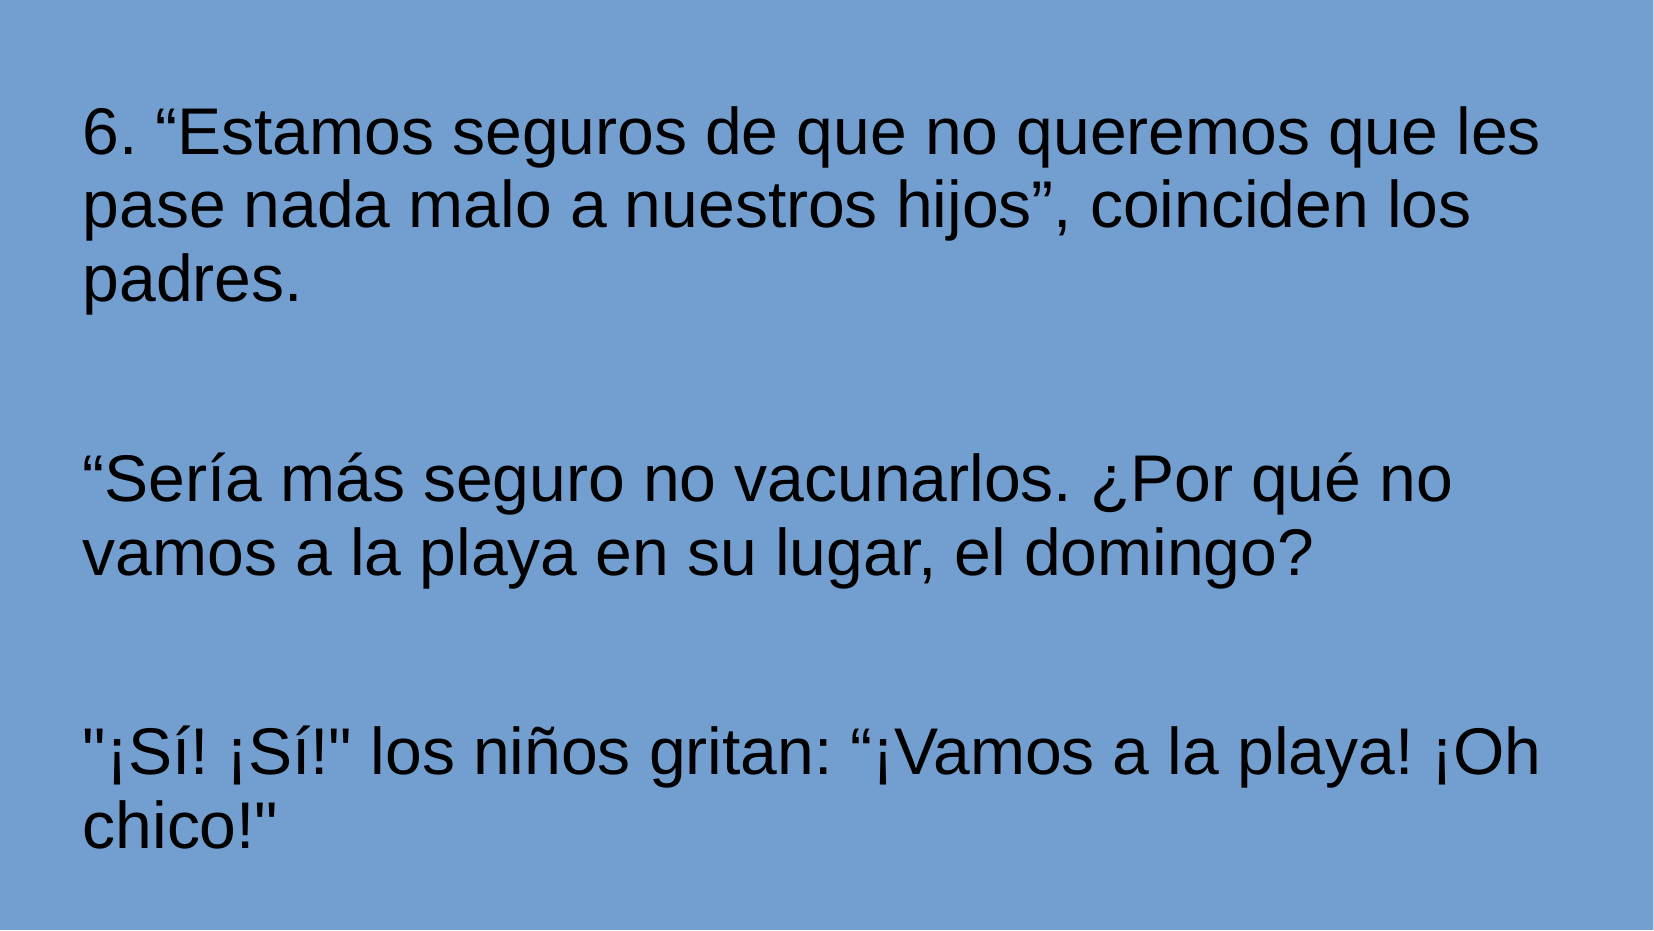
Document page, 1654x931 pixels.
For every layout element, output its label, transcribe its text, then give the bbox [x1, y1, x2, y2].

list 6. “Estamos seguros de que no queremos que les pase nada malo a nuestros hijos”, coinciden los padres. “Sería más seguro no vacunarlos. ¿Por qué no vamos a la playa en su lugar, el domingo? "¡Sí! ¡Sí!" los niños gritan: “¡Vamos a la playa! ¡Oh chico!" [82, 94, 1571, 863]
